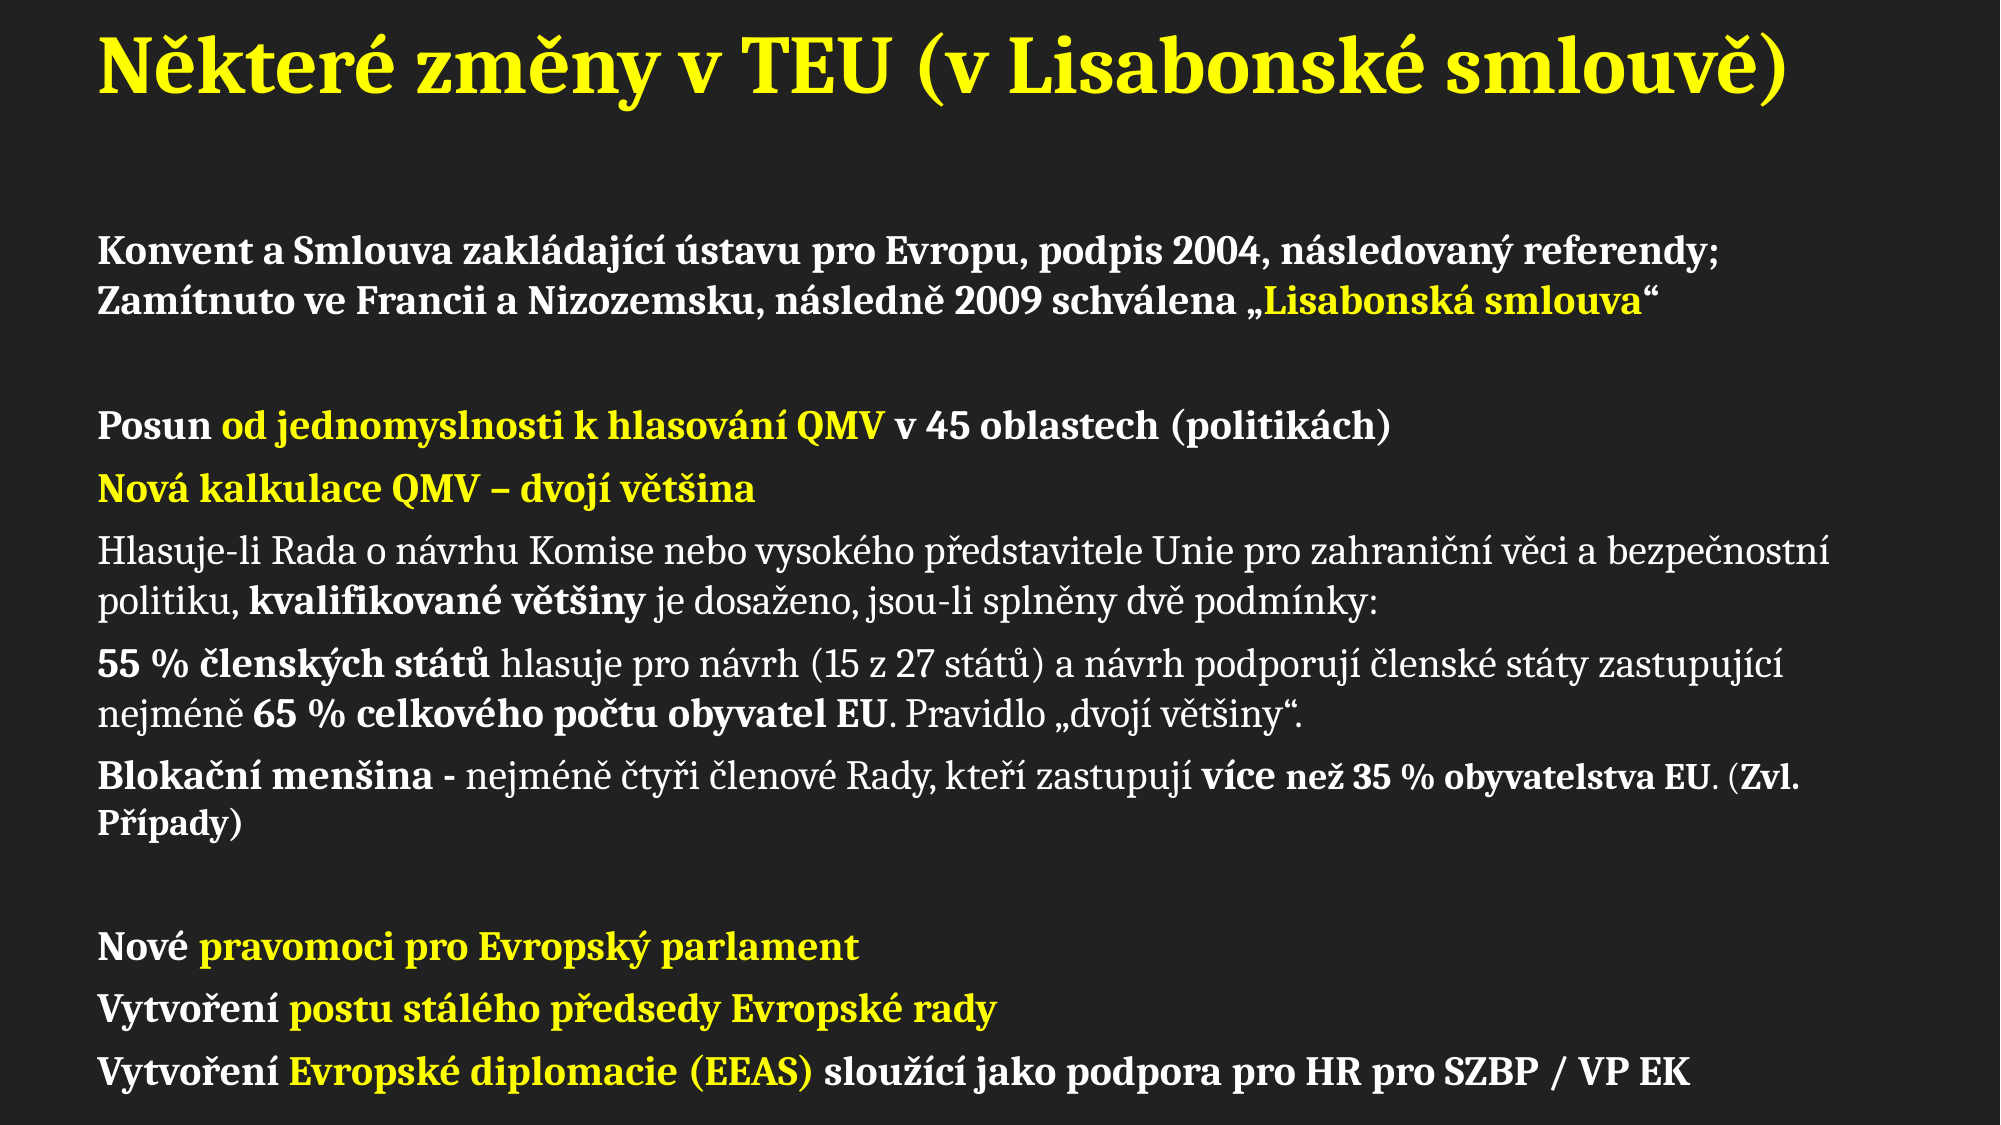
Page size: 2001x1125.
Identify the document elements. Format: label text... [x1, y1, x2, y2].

text_box Některé změny v TEU (v Lisabonské smlouvě) Konvent a Smlouva zakládající ústavu pro Evropu, podpis 2004, následovaný referendy; Zamítnuto ve Francii a Nizozemsku, následně 2009 schválena „Lisabonská smlouva“ Posun od jednomyslnosti k hlasování QMV v 45 oblastech (politikách) Nová kalkulace QMV – dvojí většina Hlasuje-li Rada o návrhu Komise nebo vysokého představitele Unie pro zahraniční věci a bezpečnostní politiku, kvalifikované většiny je dosaženo, jsou-li splněny dvě podmínky: 55 % členských států hlasuje pro návrh (15 z 27 států) a návrh podporují členské státy zastupující nejméně 65 % celkového počtu obyvatel EU. Pravidlo „dvojí většiny“. Blokační menšina - nejméně čtyři členové Rady, kteří zastupují více než 35 % obyvatelstva EU. (Zvl. Případy) Nové pravomoci pro Evropský parlament Vytvoření postu stálého předsedy Evropské rady Vytvoření Evropské diplomacie (EEAS) sloužící jako podpora pro HR pro SZBP / VP EK [82, 0, 1931, 1101]
